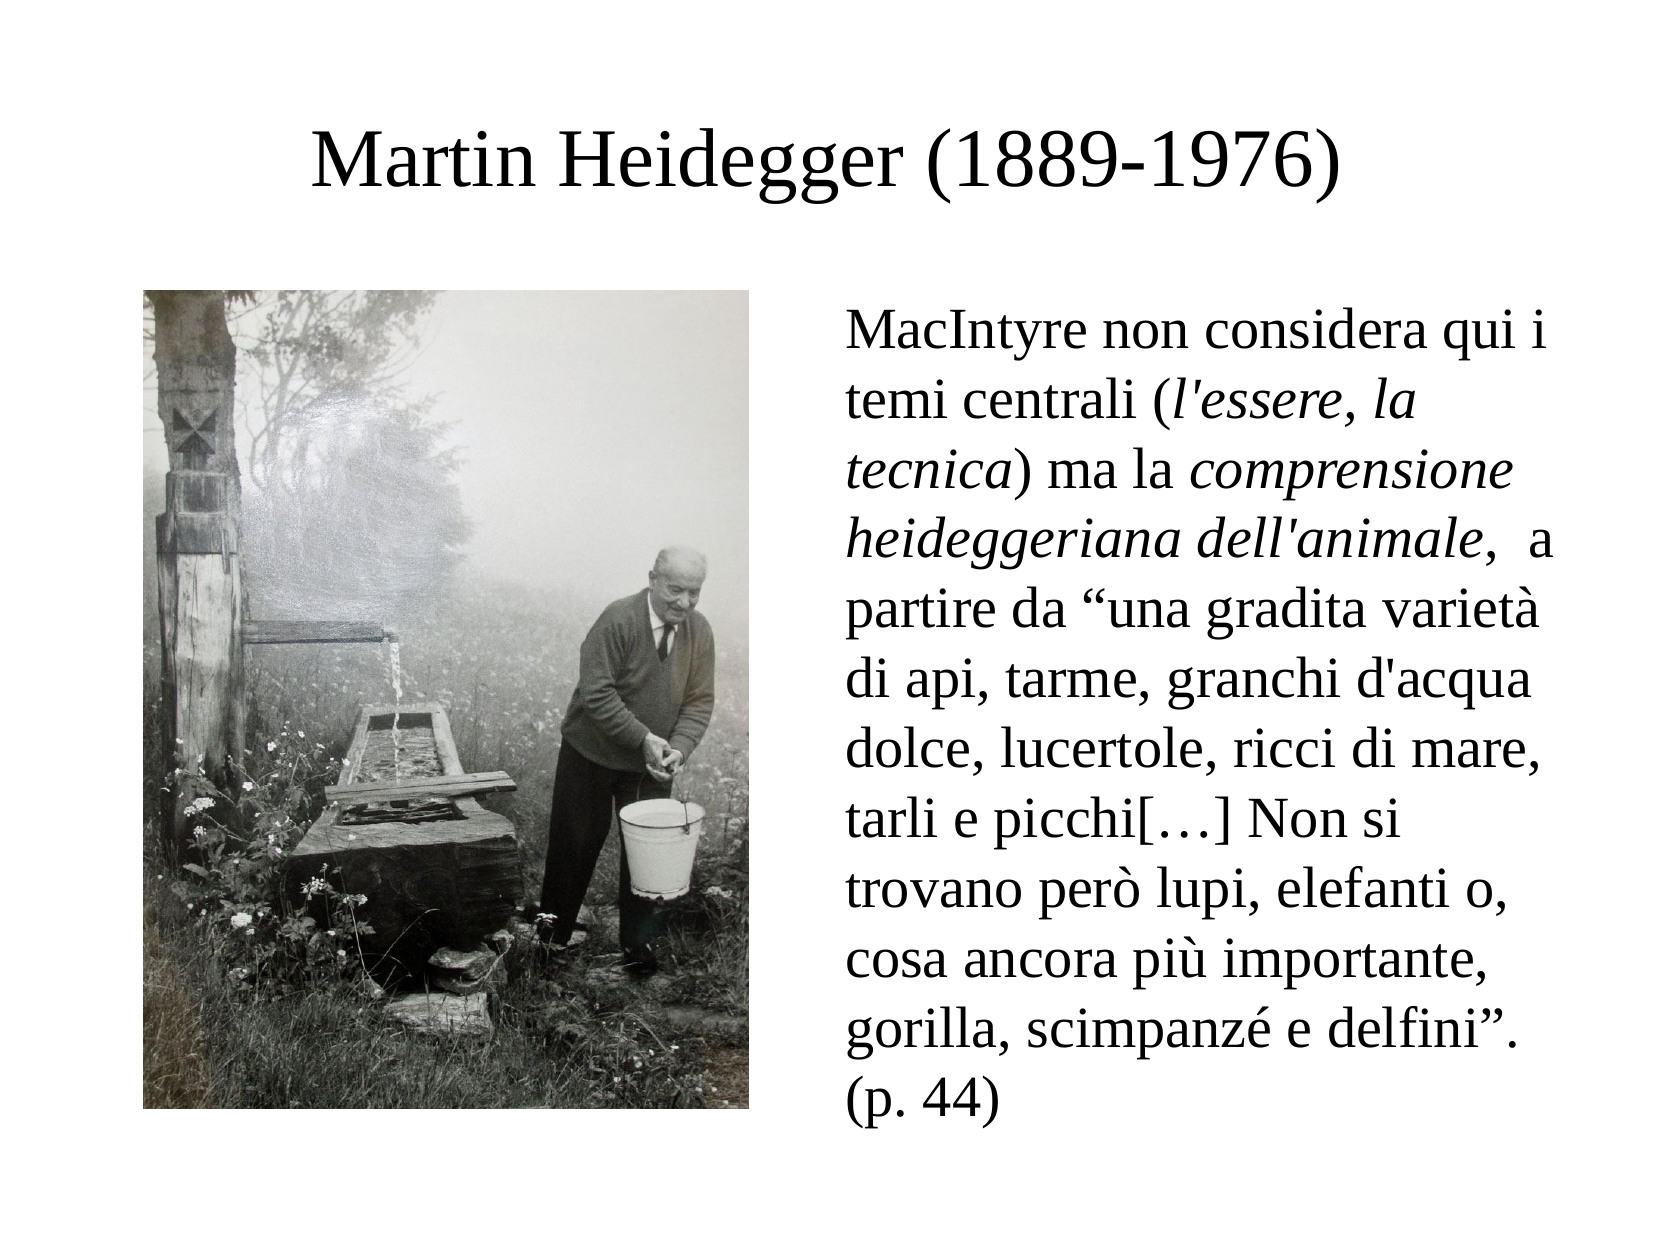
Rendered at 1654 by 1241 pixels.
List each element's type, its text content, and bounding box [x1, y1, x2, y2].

picture [143, 290, 749, 1109]
title Martin Heidegger (1889-1976) [82, 49, 1571, 257]
list MacIntyre non considera qui i temi centrali (l'essere, la tecnica) ma la comprensione heideggeriana dell'animale, a partire da “una gradita varietà di api, tarme, granchi d'acqua dolce, lucertole, ricci di mare, tarli e picchi[…] Non si trovano però lupi, elefanti o, cosa ancora più importante, gorilla, scimpanzé e delfini”. (p. 44) [845, 290, 1572, 1207]
